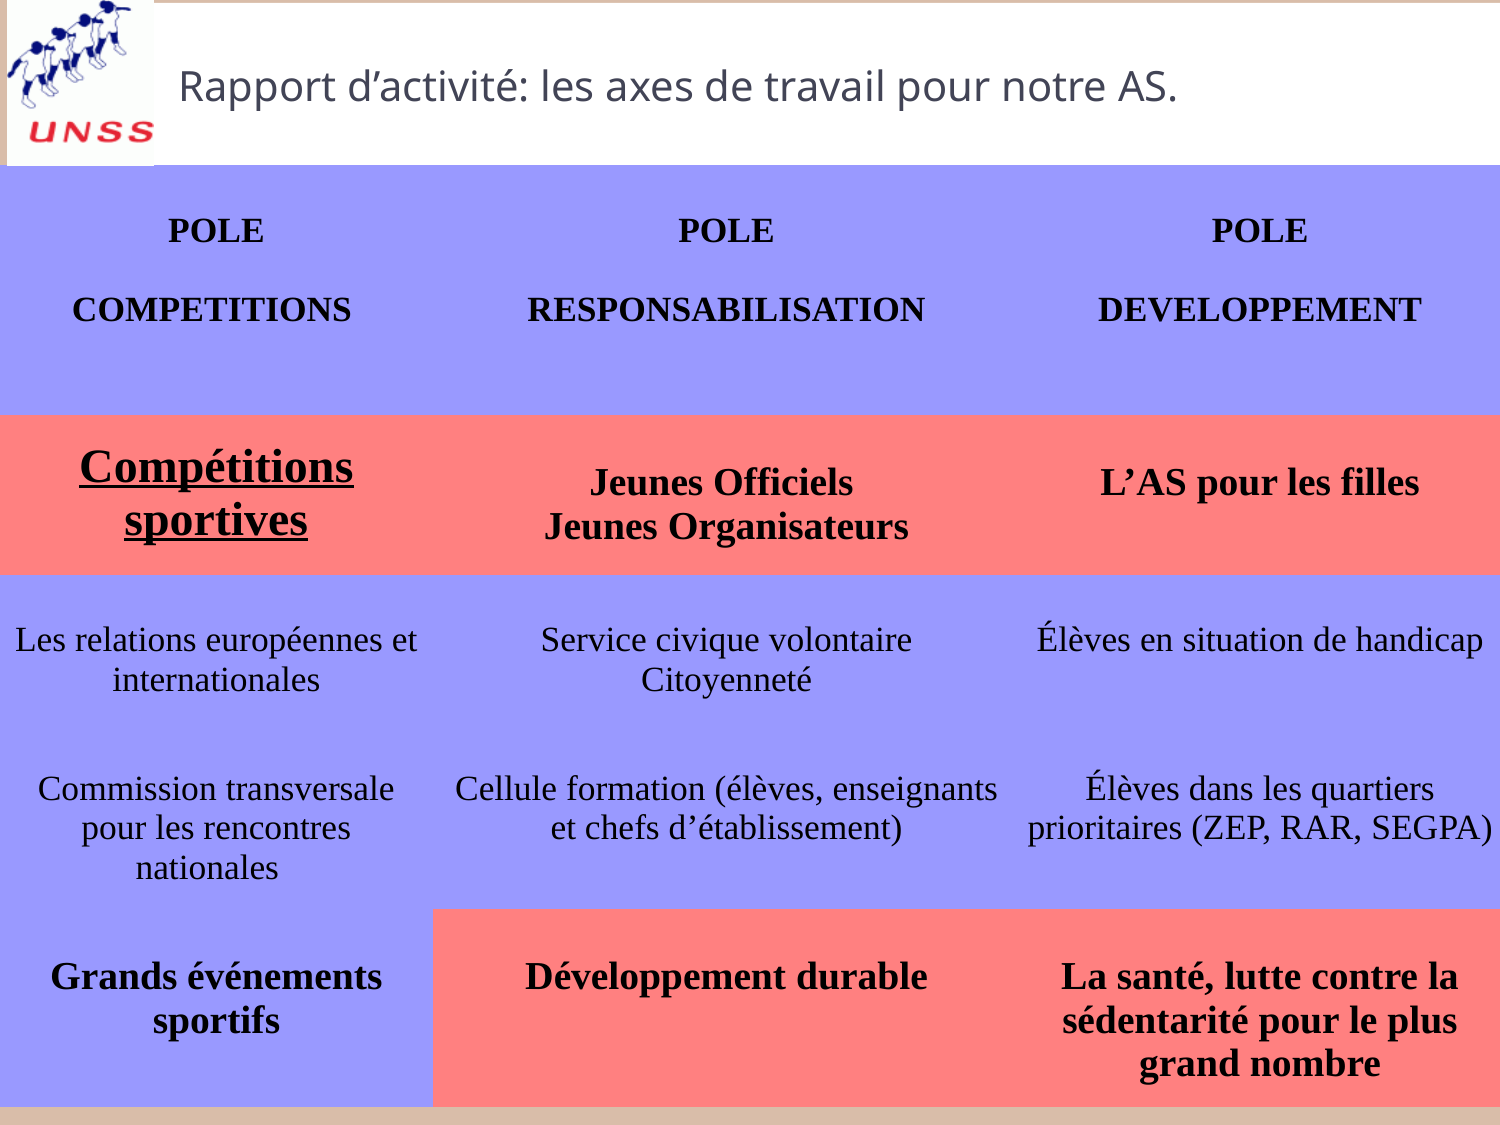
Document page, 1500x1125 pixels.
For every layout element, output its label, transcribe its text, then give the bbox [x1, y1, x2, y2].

picture [7, 0, 154, 166]
table_cell Élèves en situation de handicap [1020, 575, 1500, 723]
table_cell Cellule formation (élèves, enseignants et chefs d’établissement) [433, 723, 1020, 909]
table_cell Développement durable [433, 909, 1020, 1107]
table_cell Élèves dans les quartiers prioritaires (ZEP, RAR, SEGPA) [1020, 723, 1500, 909]
table_cell La santé, lutte contre la sédentarité pour le plus grand nombre [1020, 909, 1500, 1107]
table_cell Grands événements sportifs [0, 909, 433, 1107]
table_cell Service civique volontaire Citoyenneté [433, 575, 1020, 723]
table_cell Compétitions sportives [0, 415, 433, 575]
table_cell Commission transversale pour les rencontres nationales [0, 723, 433, 909]
title Rapport d’activité: les axes de travail pour notre AS. [154, 2, 1500, 165]
table_header POLE DEVELOPPEMENT [1020, 165, 1500, 415]
table_cell Les relations européennes et internationales [0, 575, 433, 723]
table_cell L’AS pour les filles [1020, 415, 1500, 575]
table_header POLE RESPONSABILISATION [433, 165, 1020, 415]
table_header POLE COMPETITIONS [0, 165, 433, 415]
table_cell Jeunes Officiels Jeunes Organisateurs [433, 415, 1020, 575]
